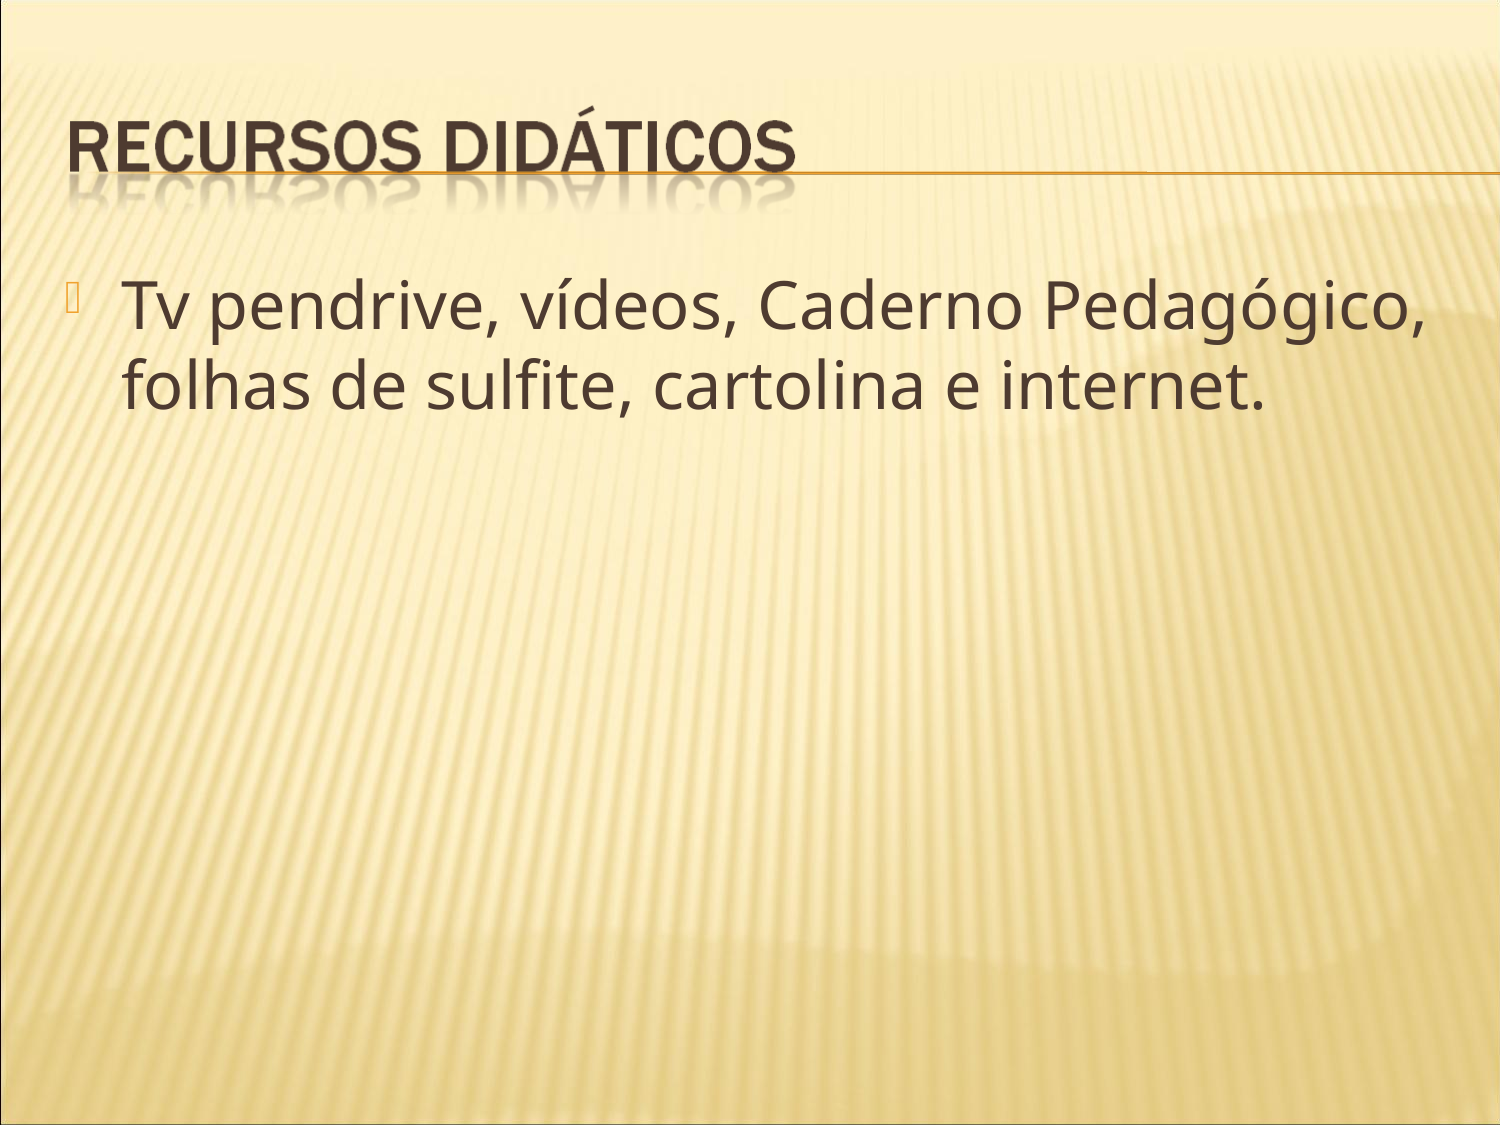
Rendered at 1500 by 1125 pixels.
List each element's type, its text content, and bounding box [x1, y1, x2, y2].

text_box [16, 73, 1477, 264]
picture [0, 0, 1500, 1125]
list Tv pendrive, vídeos, Caderno Pedagógico, folhas de sulfite, cartolina e internet. [50, 254, 1476, 998]
